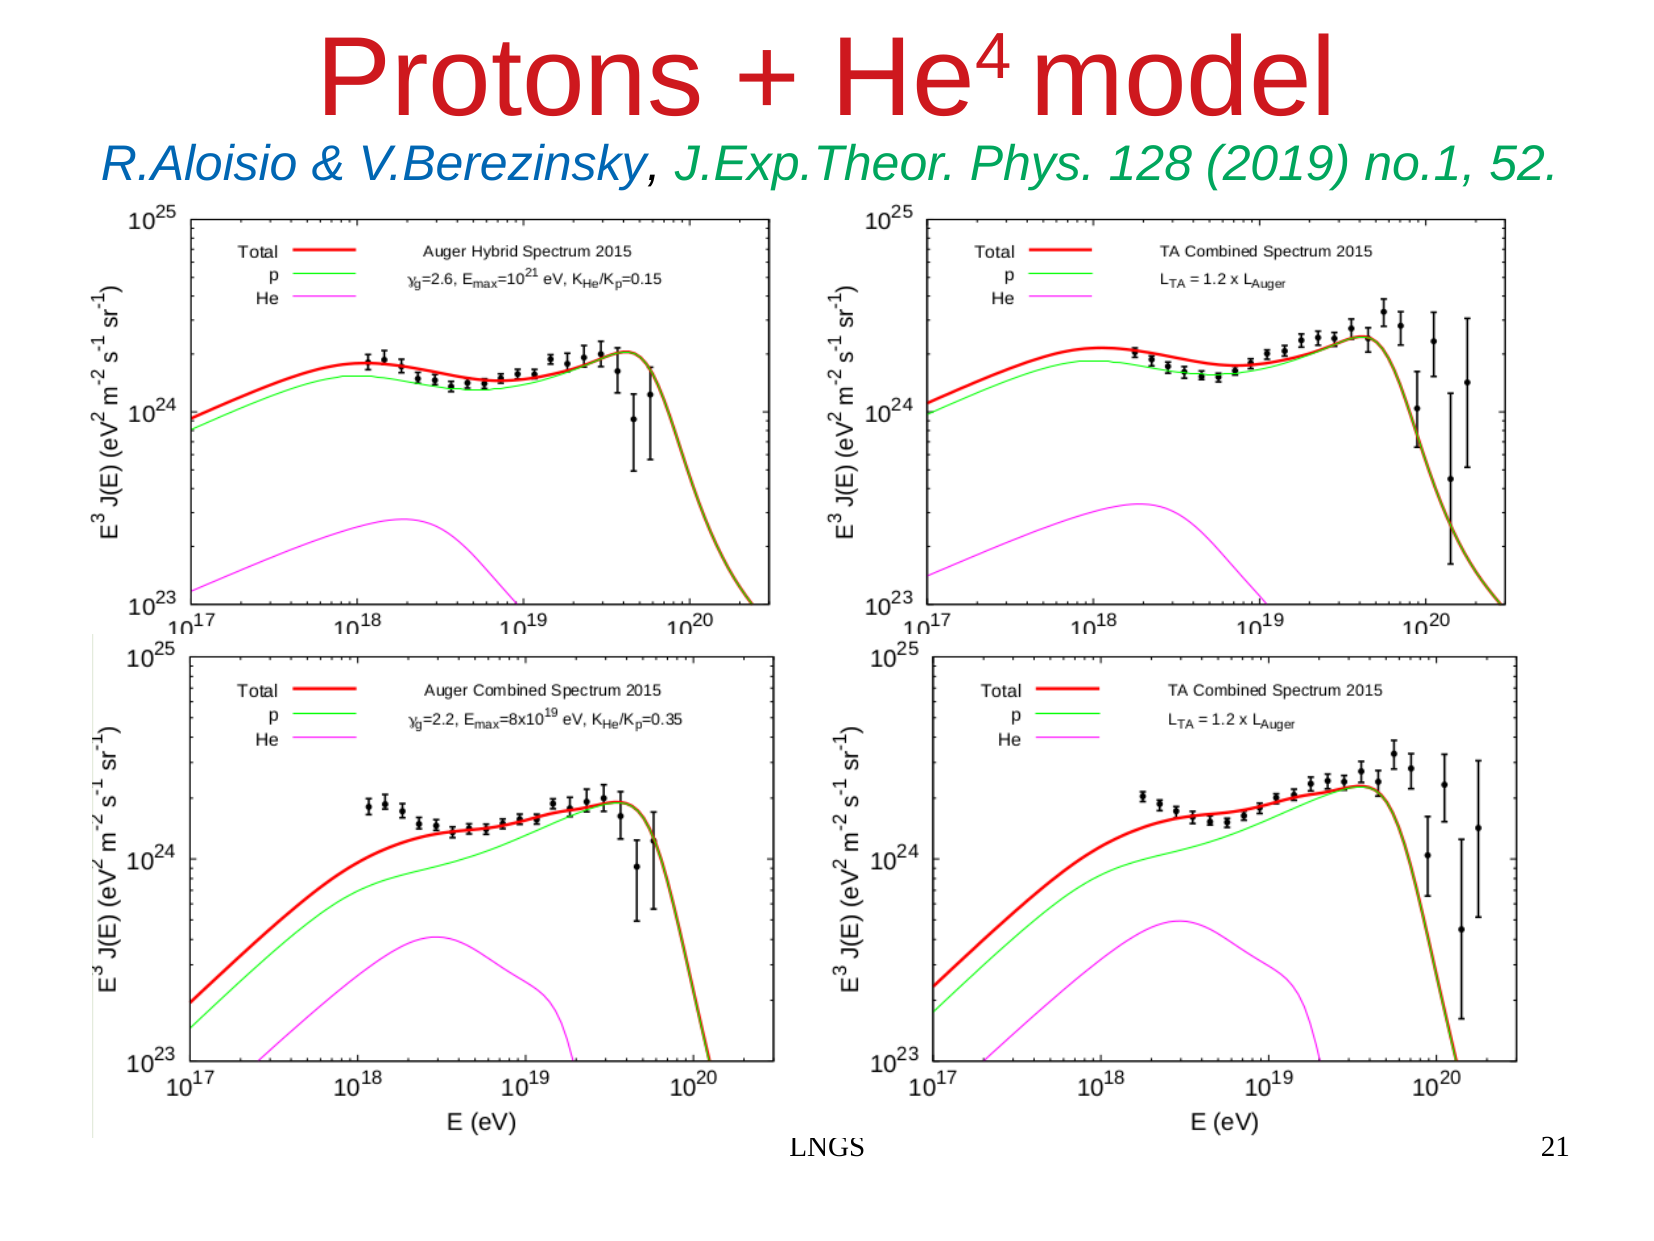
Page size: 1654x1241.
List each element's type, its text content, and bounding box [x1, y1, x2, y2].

list R.Aloisio & V.Berezinsky, J.Exp.Theor. Phys. 128 (2019) no.1, 52. [30, 135, 1621, 1081]
title Protons + He4 model [82, 2, 1571, 135]
picture [90, 194, 1540, 1138]
